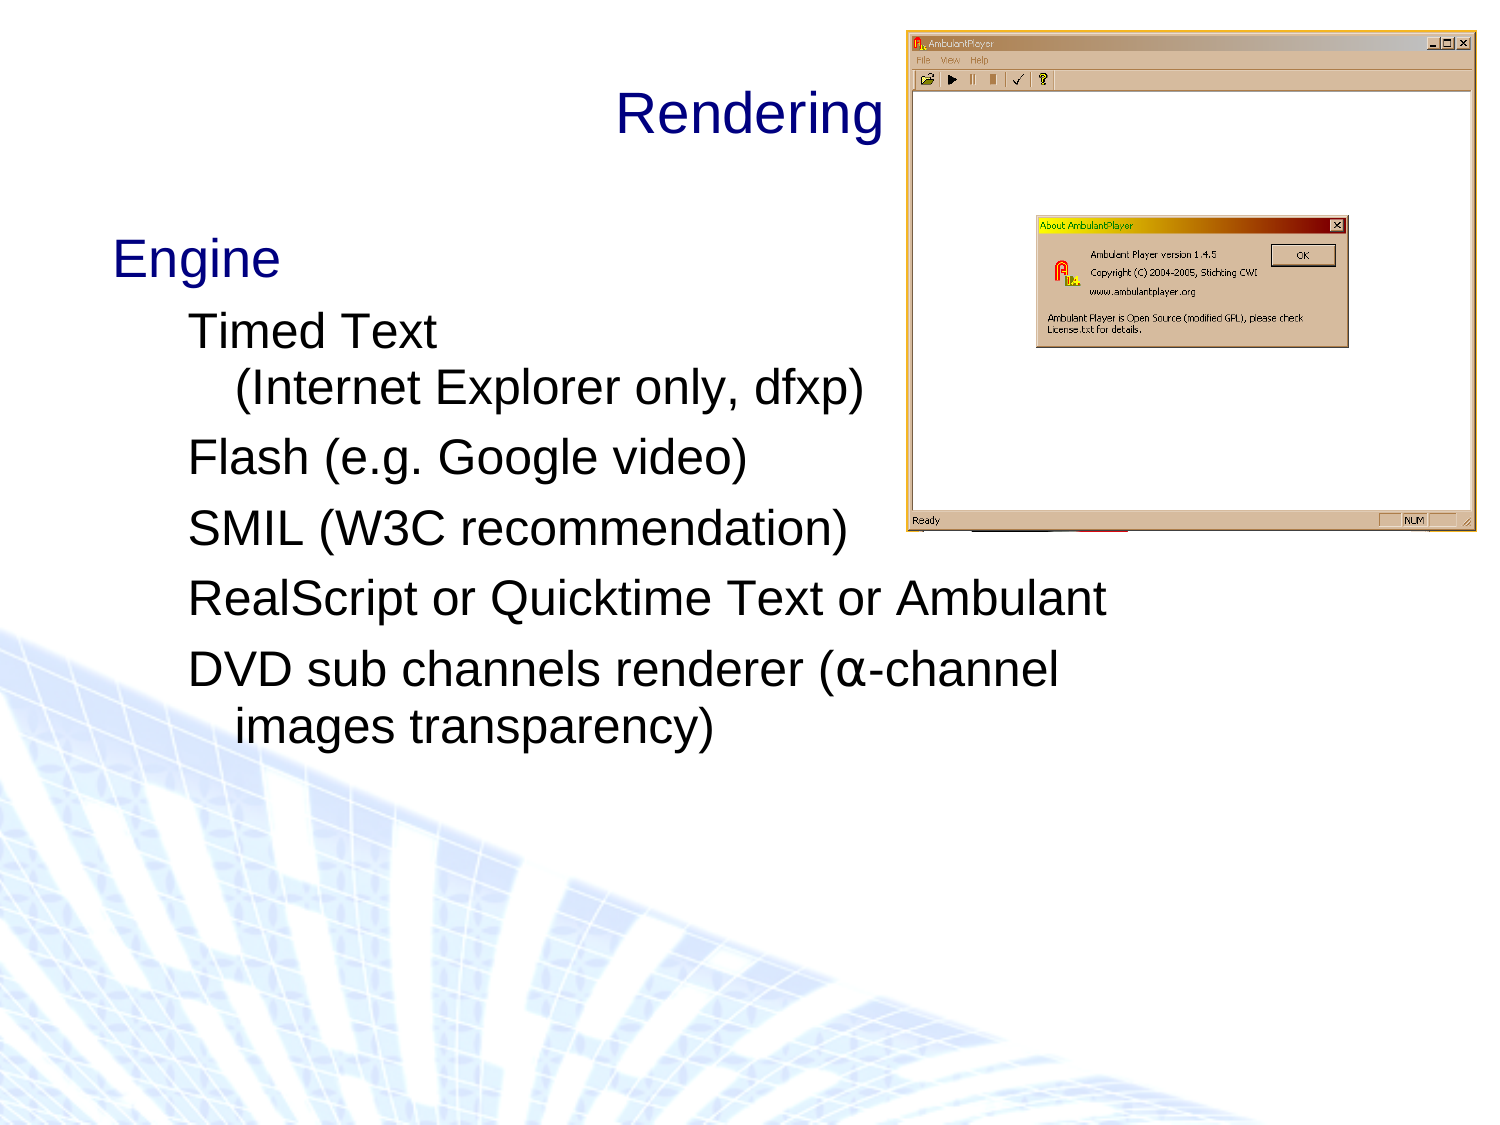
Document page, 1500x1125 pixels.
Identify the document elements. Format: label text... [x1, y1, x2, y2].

picture [0, 600, 1306, 1125]
list Engine Timed Text (Internet Explorer only, dfxp) Flash (e.g. Google video) SMIL (W3C recommendation) RealScript or Quicktime Text or Ambulant DVD sub channels renderer (α-channel images transparency) [112, 228, 1211, 1022]
title Rendering [112, 19, 1388, 207]
picture [906, 30, 1477, 532]
